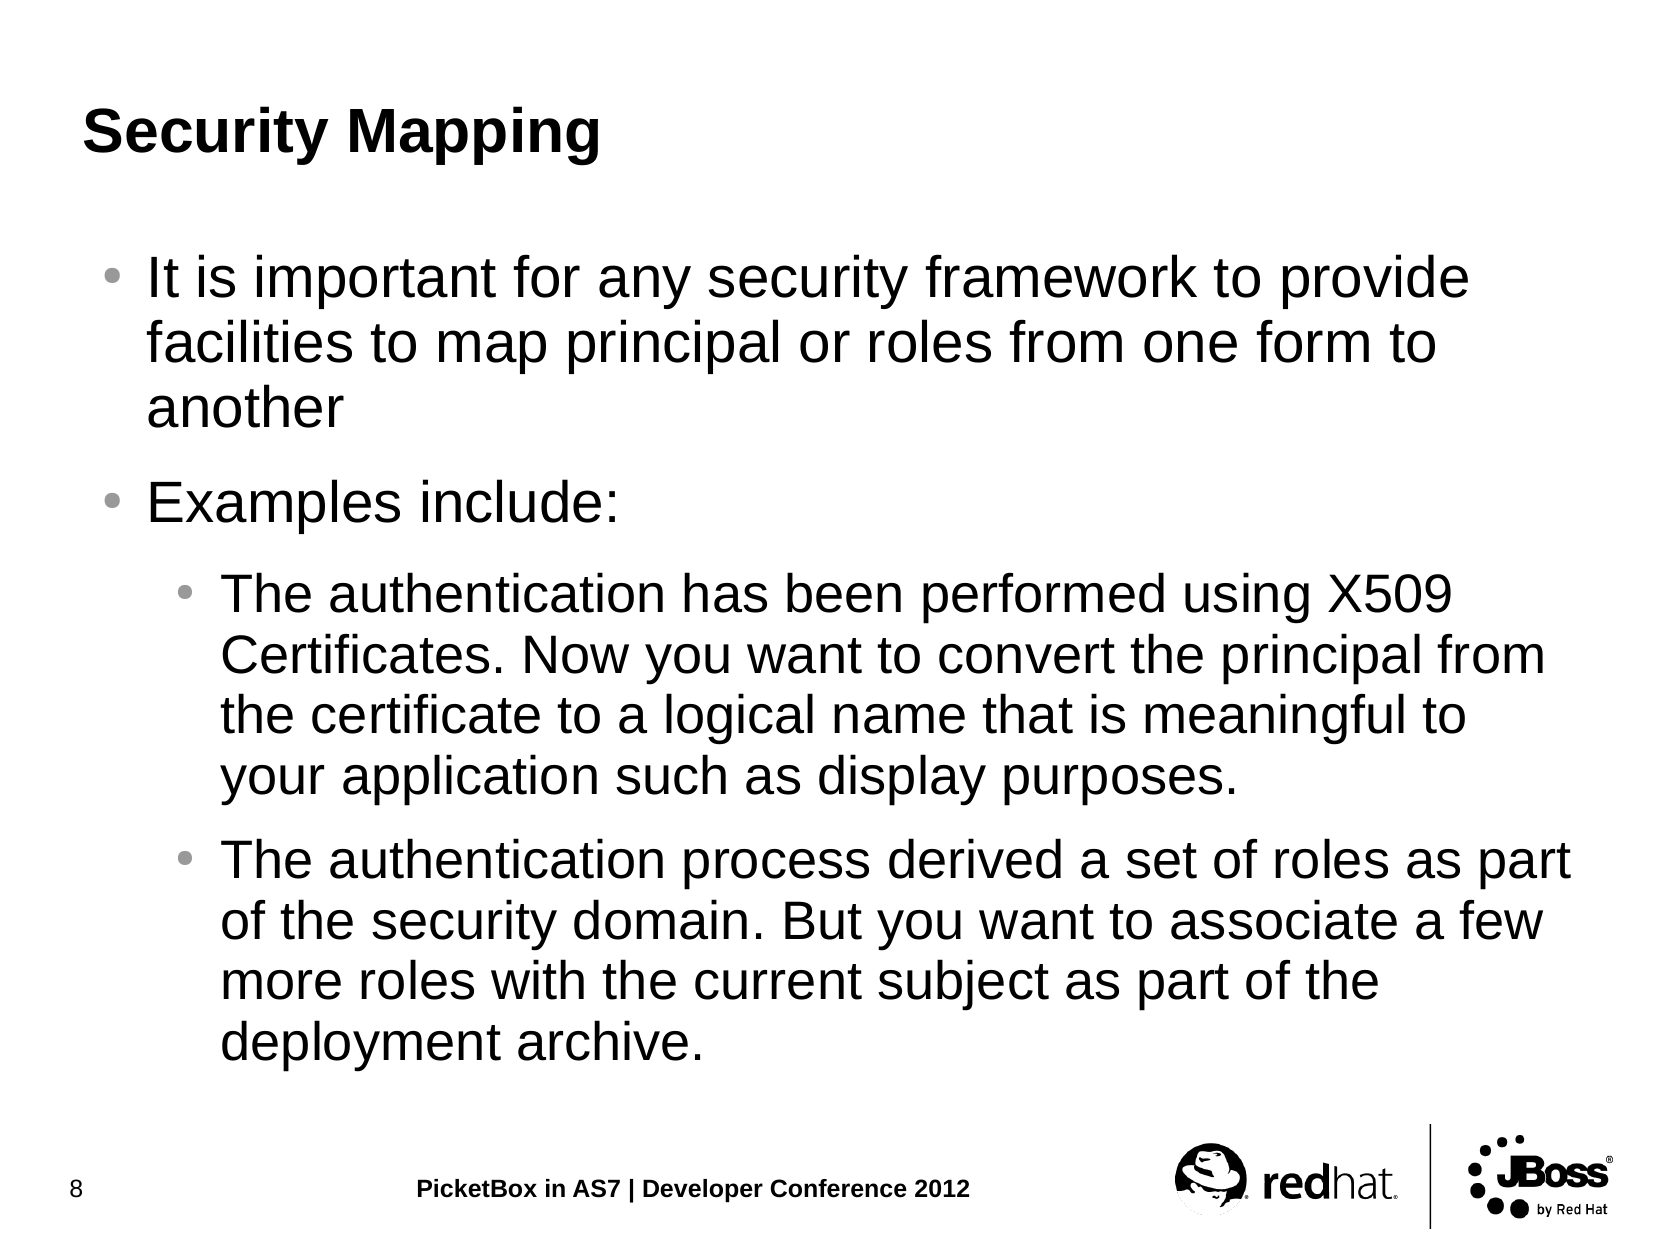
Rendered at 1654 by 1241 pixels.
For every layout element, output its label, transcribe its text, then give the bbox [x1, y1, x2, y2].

list It is important for any security framework to provide facilities to map principal or roles from one form to another Examples include: The authentication has been performed using X509 Certificates. Now you want to convert the principal from the certificate to a logical name that is meaningful to your application such as display purposes. The authentication process derived a set of roles as part of the security domain. But you want to associate a few more roles with the current subject as part of the deployment archive. [86, 244, 1576, 1088]
picture [1175, 1124, 1613, 1229]
title Security Mapping [82, 37, 1571, 226]
